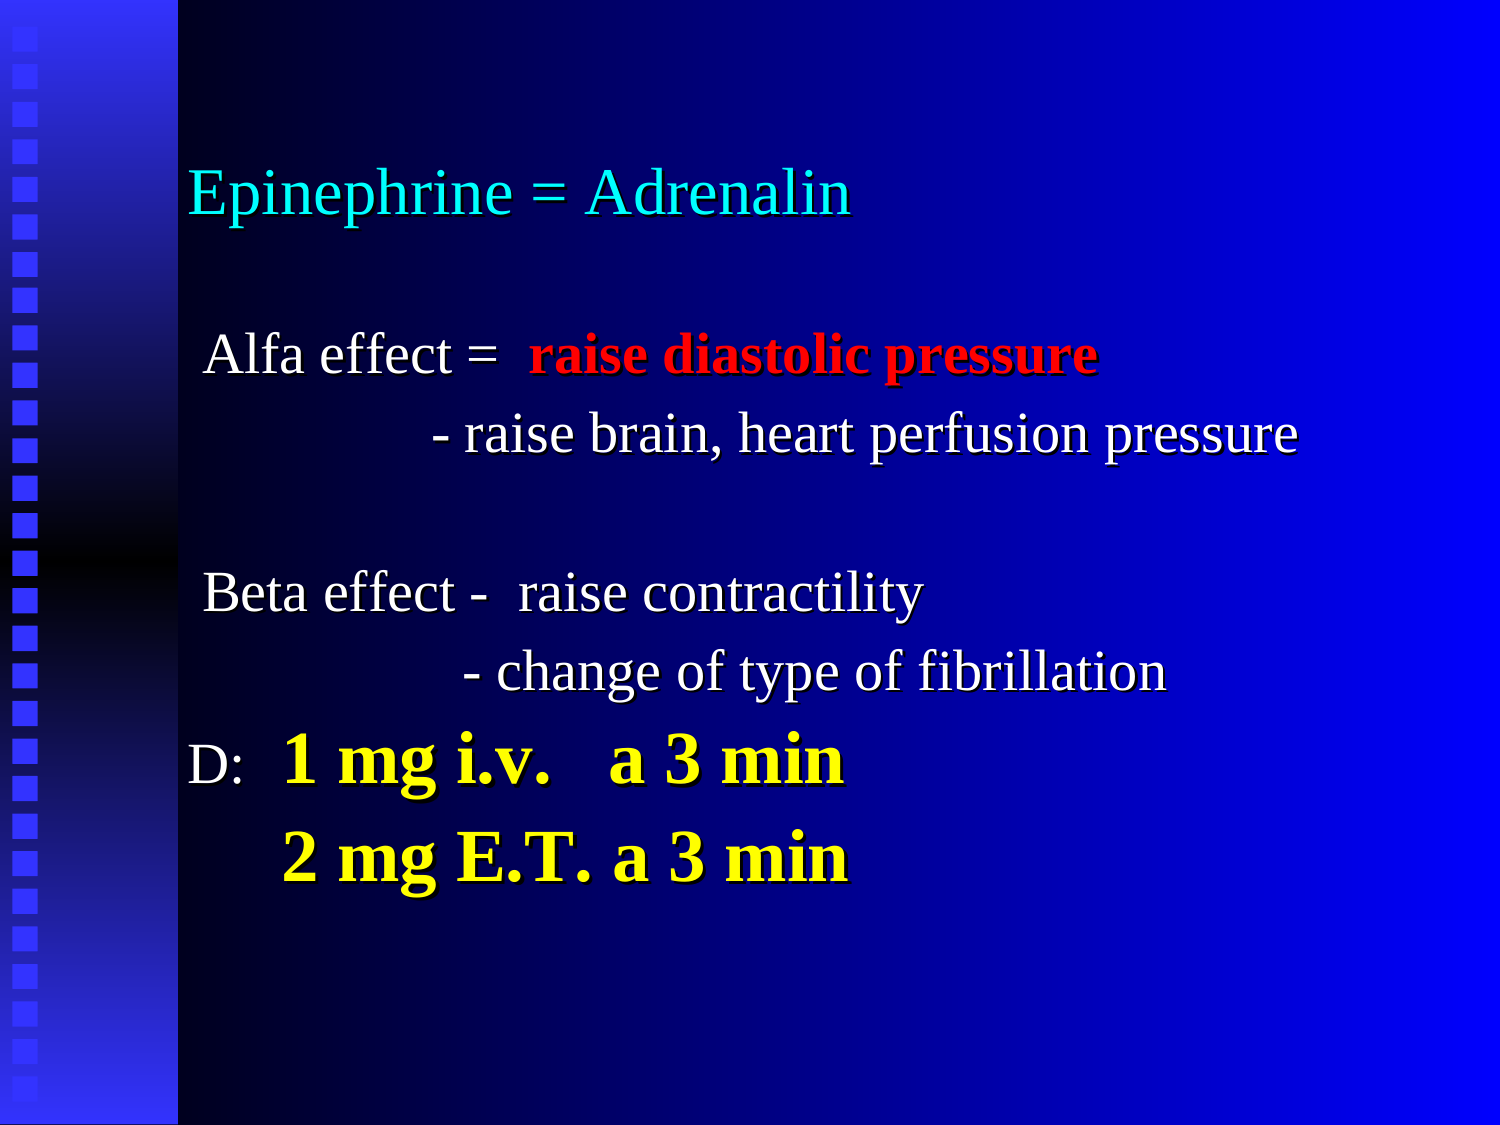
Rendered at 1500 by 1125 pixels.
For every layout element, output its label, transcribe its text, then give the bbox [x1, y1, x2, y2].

list Alfa effect = raise diastolic pressure - raise brain, heart perfusion pressure Beta effect - raise contractility - change of type of fibrillation D: 1 mg i.v. a 3 min 2 mg E.T. a 3 min [187, 324, 1463, 1001]
title Epinephrine = Adrenalin [187, 99, 1463, 288]
